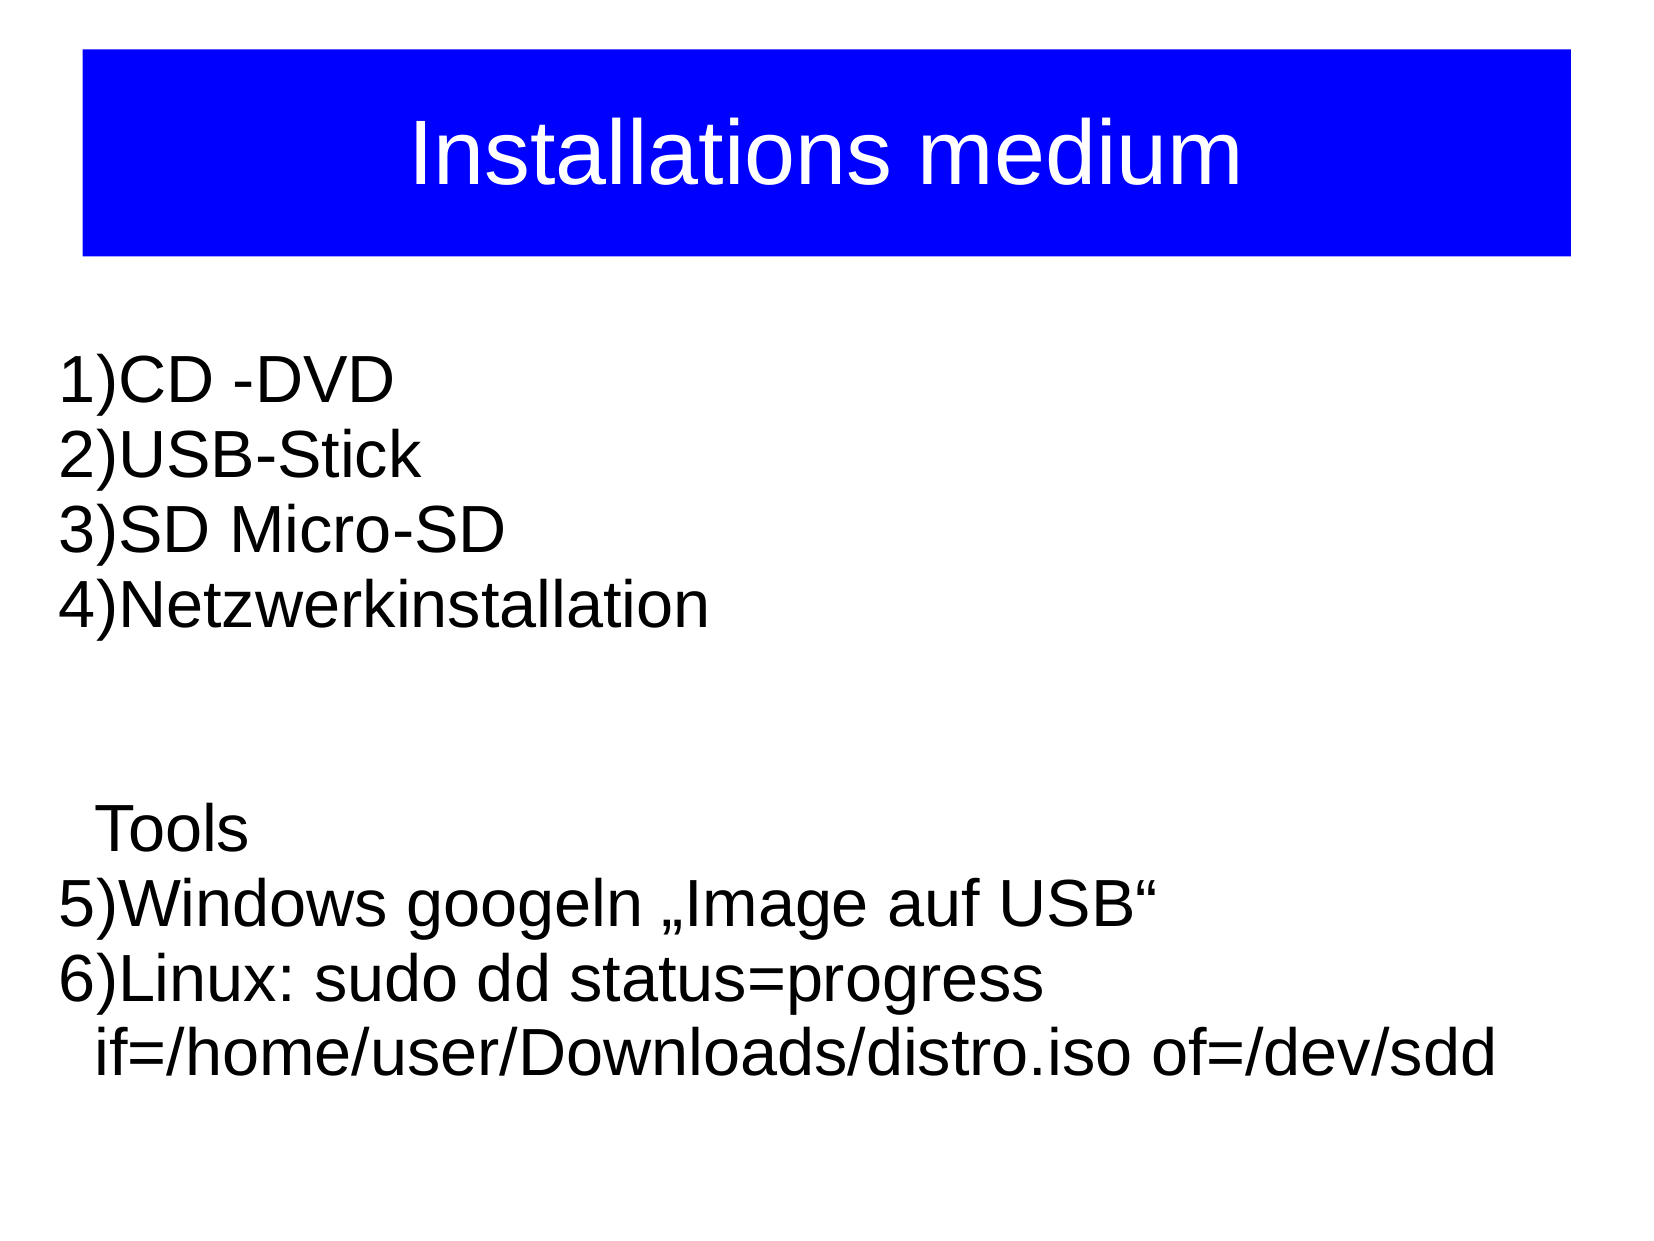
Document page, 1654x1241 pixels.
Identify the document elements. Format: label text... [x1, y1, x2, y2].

subtitle CD -DVD USB-Stick SD Micro-SD Netzwerkinstallation Tools Windows googeln „Image auf USB“ Linux: sudo dd status=progress if=/home/user/Downloads/distro.iso of=/dev/sdd [59, 342, 1571, 1134]
title Installations medium [82, 49, 1571, 257]
